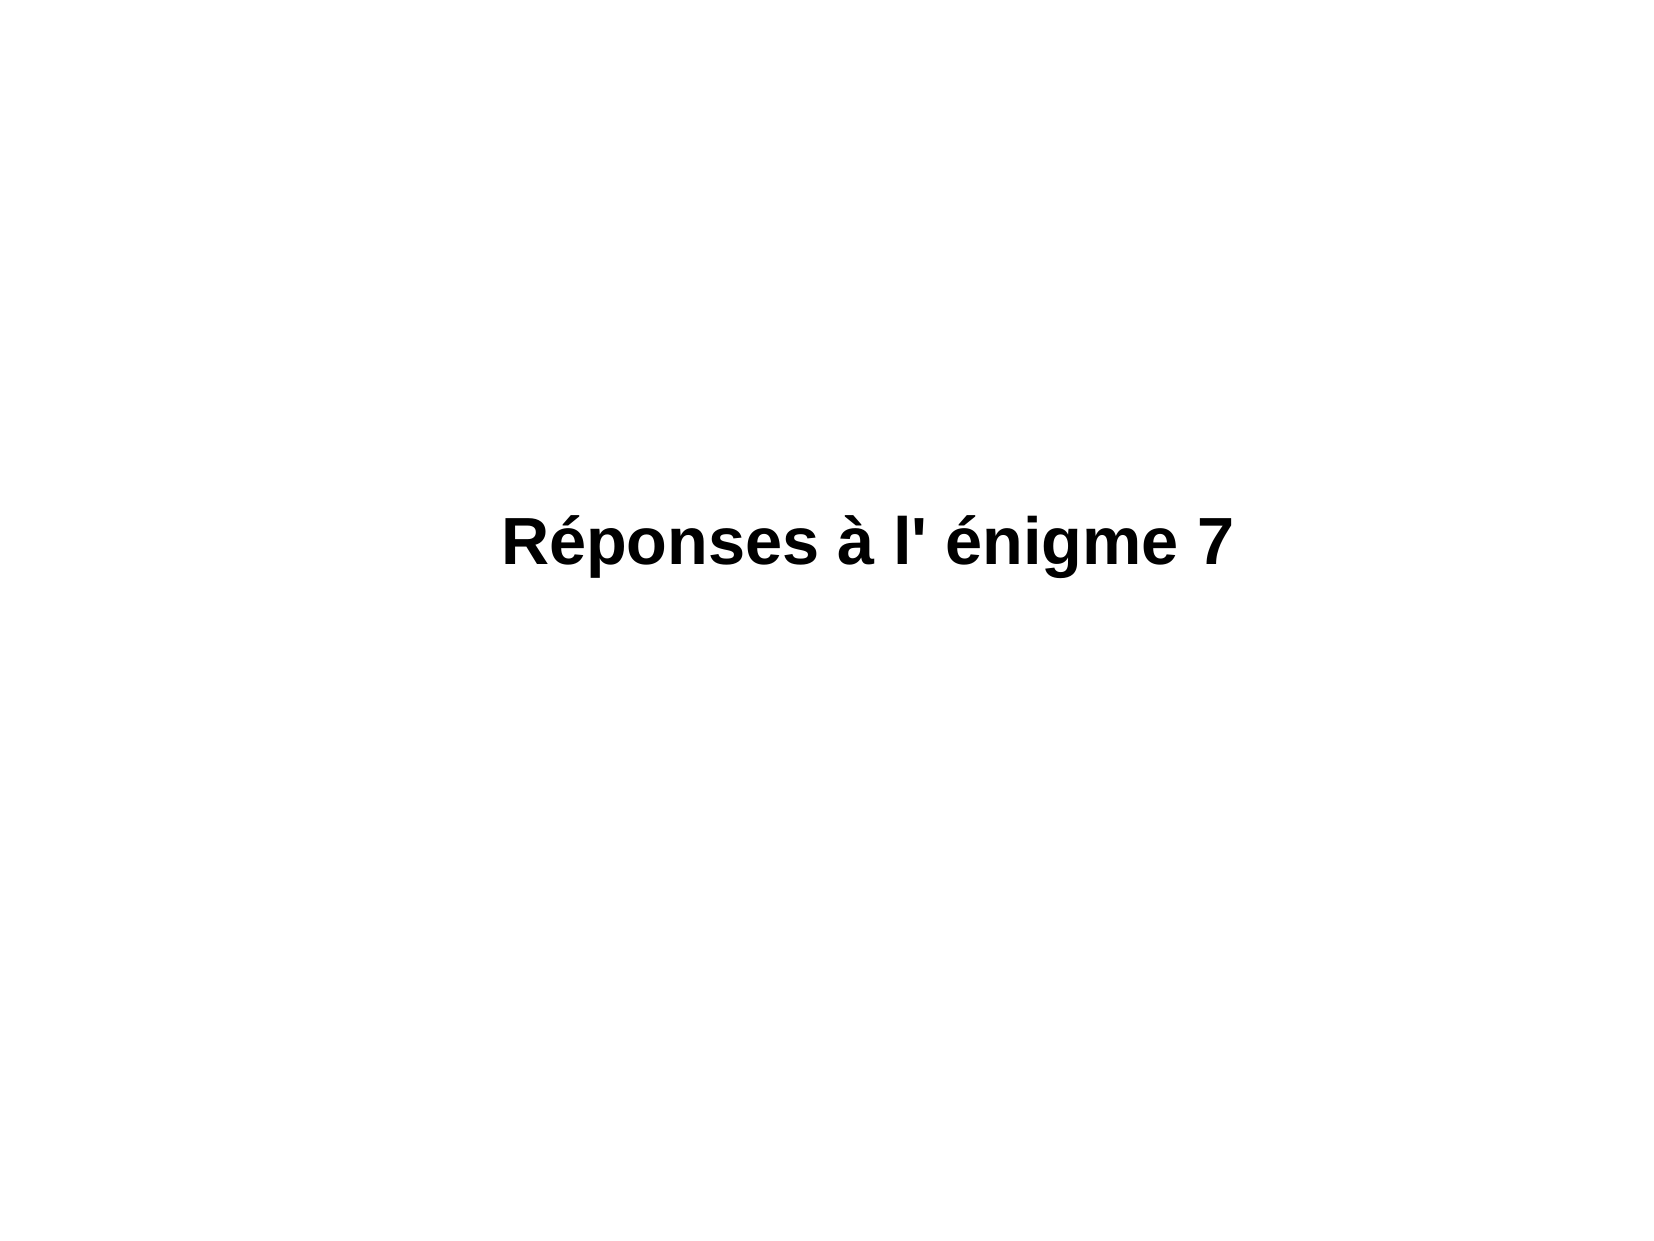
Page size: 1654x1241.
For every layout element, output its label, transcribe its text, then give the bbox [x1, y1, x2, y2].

list Réponses à l' énigme 7 [88, 295, 1577, 1114]
